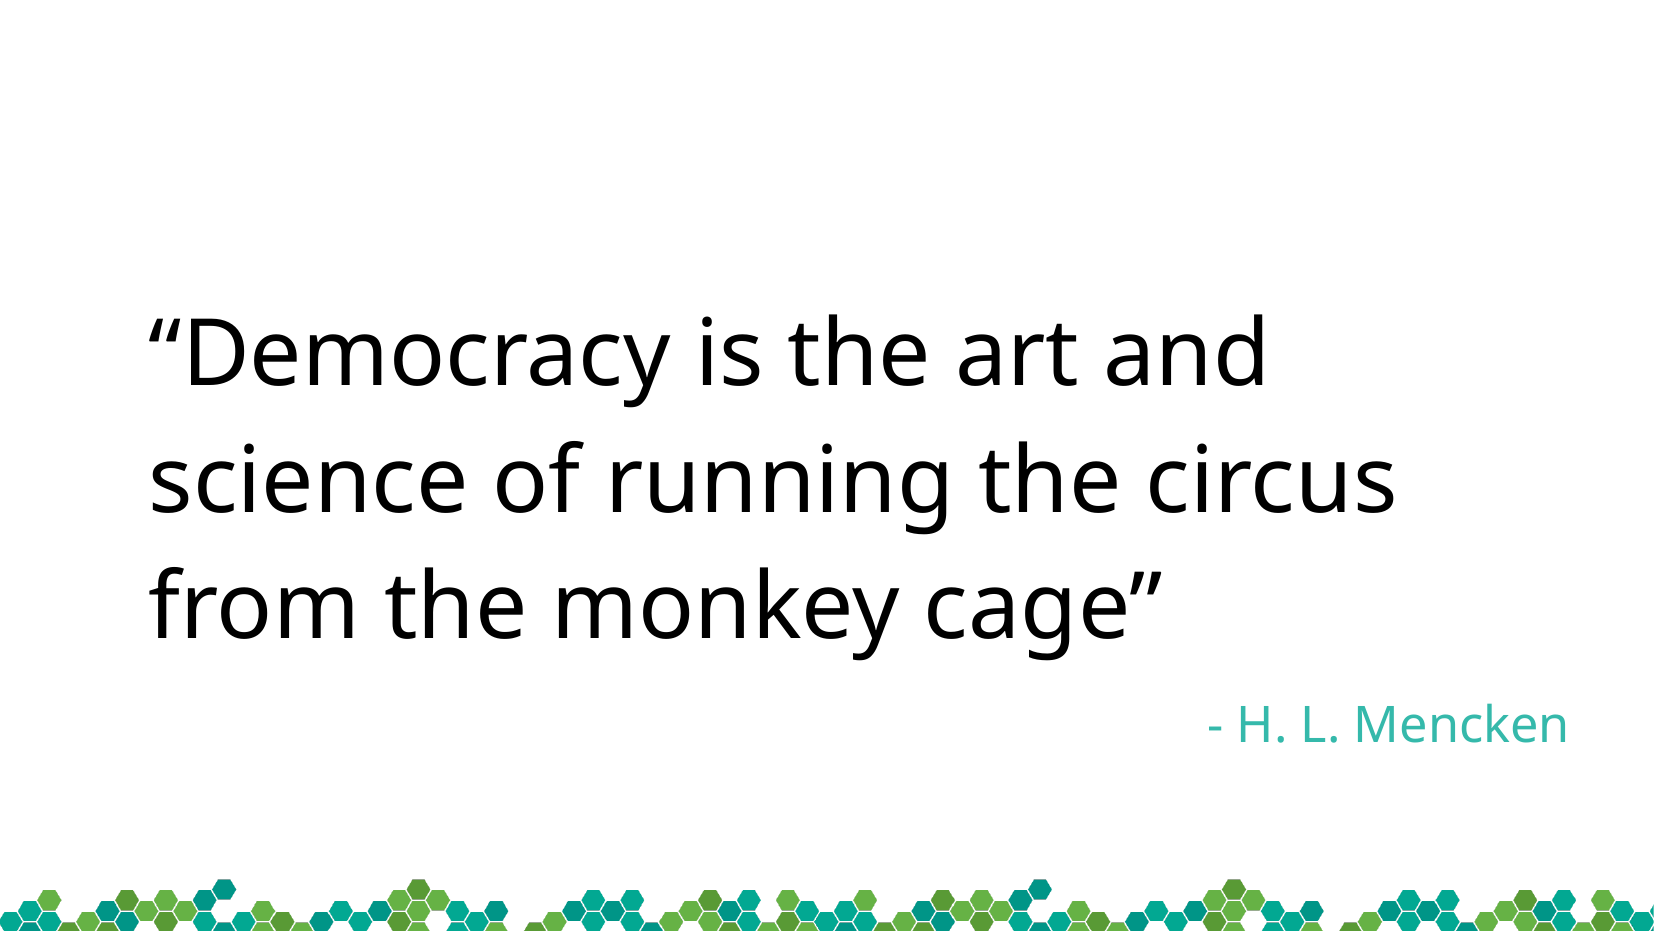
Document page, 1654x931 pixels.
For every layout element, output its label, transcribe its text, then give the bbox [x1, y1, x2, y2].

list “Democracy is the art and science of running the circus from the monkey cage” - H. L. Mencken [82, 285, 1571, 758]
picture [0, 871, 1654, 931]
